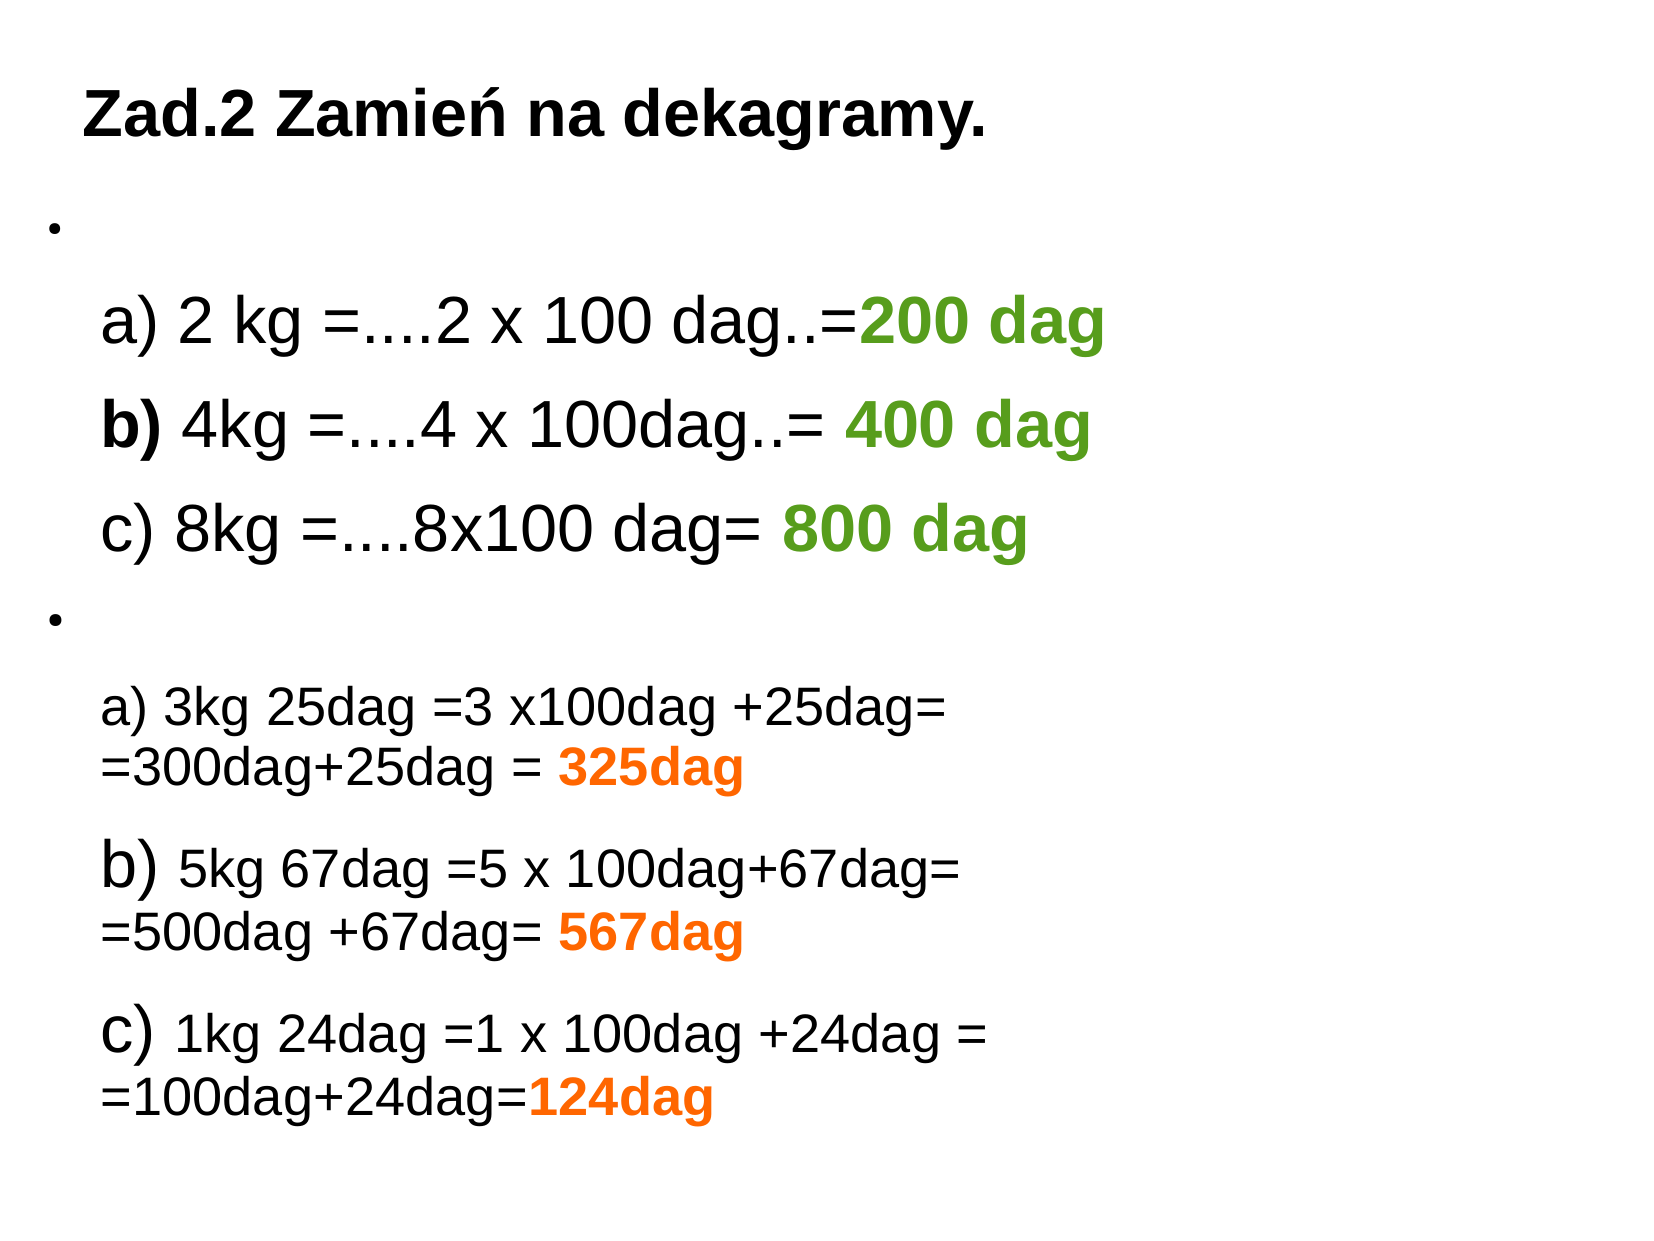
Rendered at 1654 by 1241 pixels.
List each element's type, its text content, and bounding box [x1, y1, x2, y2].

title Zad.2 Zamień na dekagramy. [82, 49, 1571, 178]
list a) 2 kg =....2 x 100 dag..=200 dag b) 4kg =....4 x 100dag..= 400 dag c) 8kg =....8x100 dag= 800 dag a) 3kg 25dag =3 x100dag +25dag= =300dag+25dag = 325dag b) 5kg 67dag =5 x 100dag+67dag= =500dag +67dag= 567dag c) 1kg 24dag =1 x 100dag +24dag = =100dag+24dag=124dag [29, 206, 1625, 1152]
